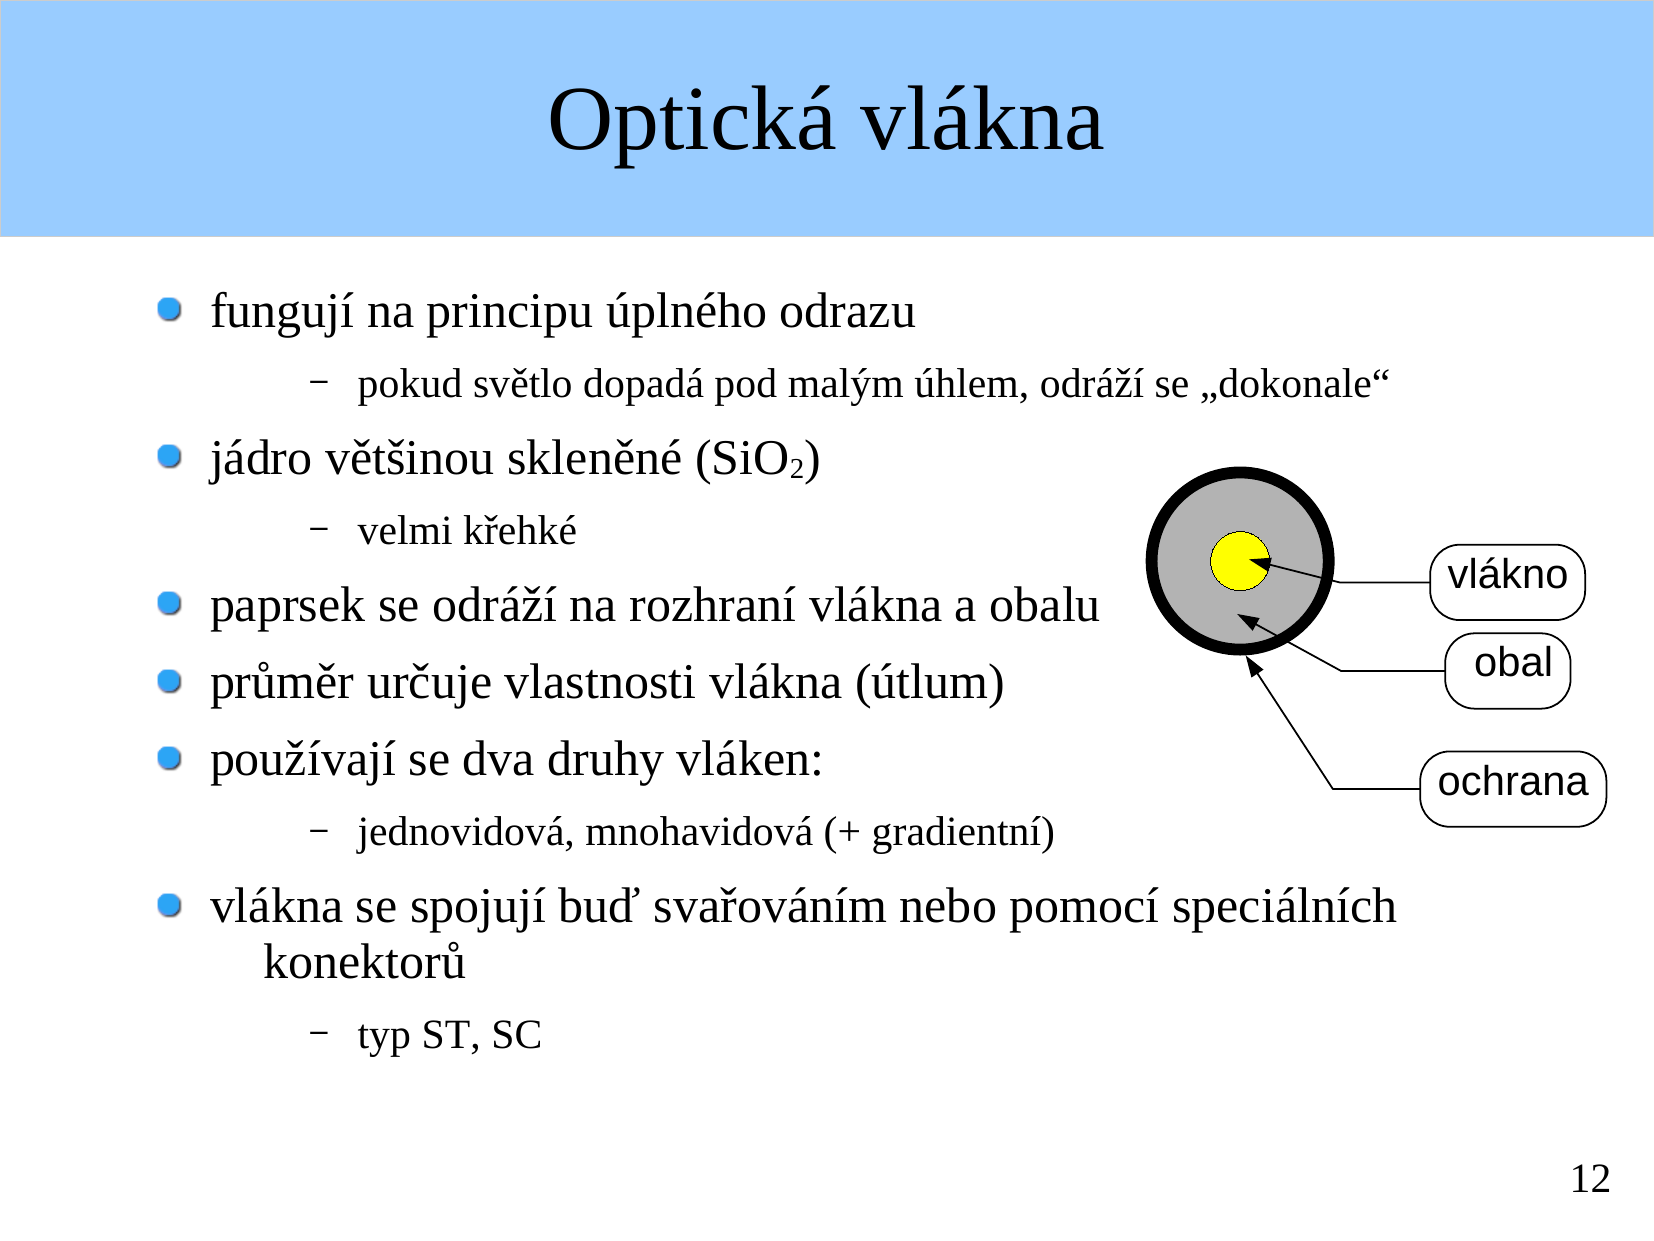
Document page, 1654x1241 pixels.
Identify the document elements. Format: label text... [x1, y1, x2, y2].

text_box [1151, 472, 1329, 650]
list fungují na principu úplného odrazu pokud světlo dopadá pod malým úhlem, odráží se „dokonale“ jádro většinou skleněné (SiO2) velmi křehké paprsek se odráží na rozhraní vlákna a obalu průměr určuje vlastnosti vlákna (útlum) používají se dva druhy vláken: jednovidová, mnohavidová (+ gradientní) vlákna se spojují buď svařováním nebo pomocí speciálních konektorů typ ST, SC [121, 282, 1534, 1126]
title Optická vlákna [0, 0, 1654, 237]
text_box ochrana [1420, 751, 1607, 827]
text_box vlákno [1430, 544, 1586, 621]
text_box obal [1445, 633, 1571, 709]
